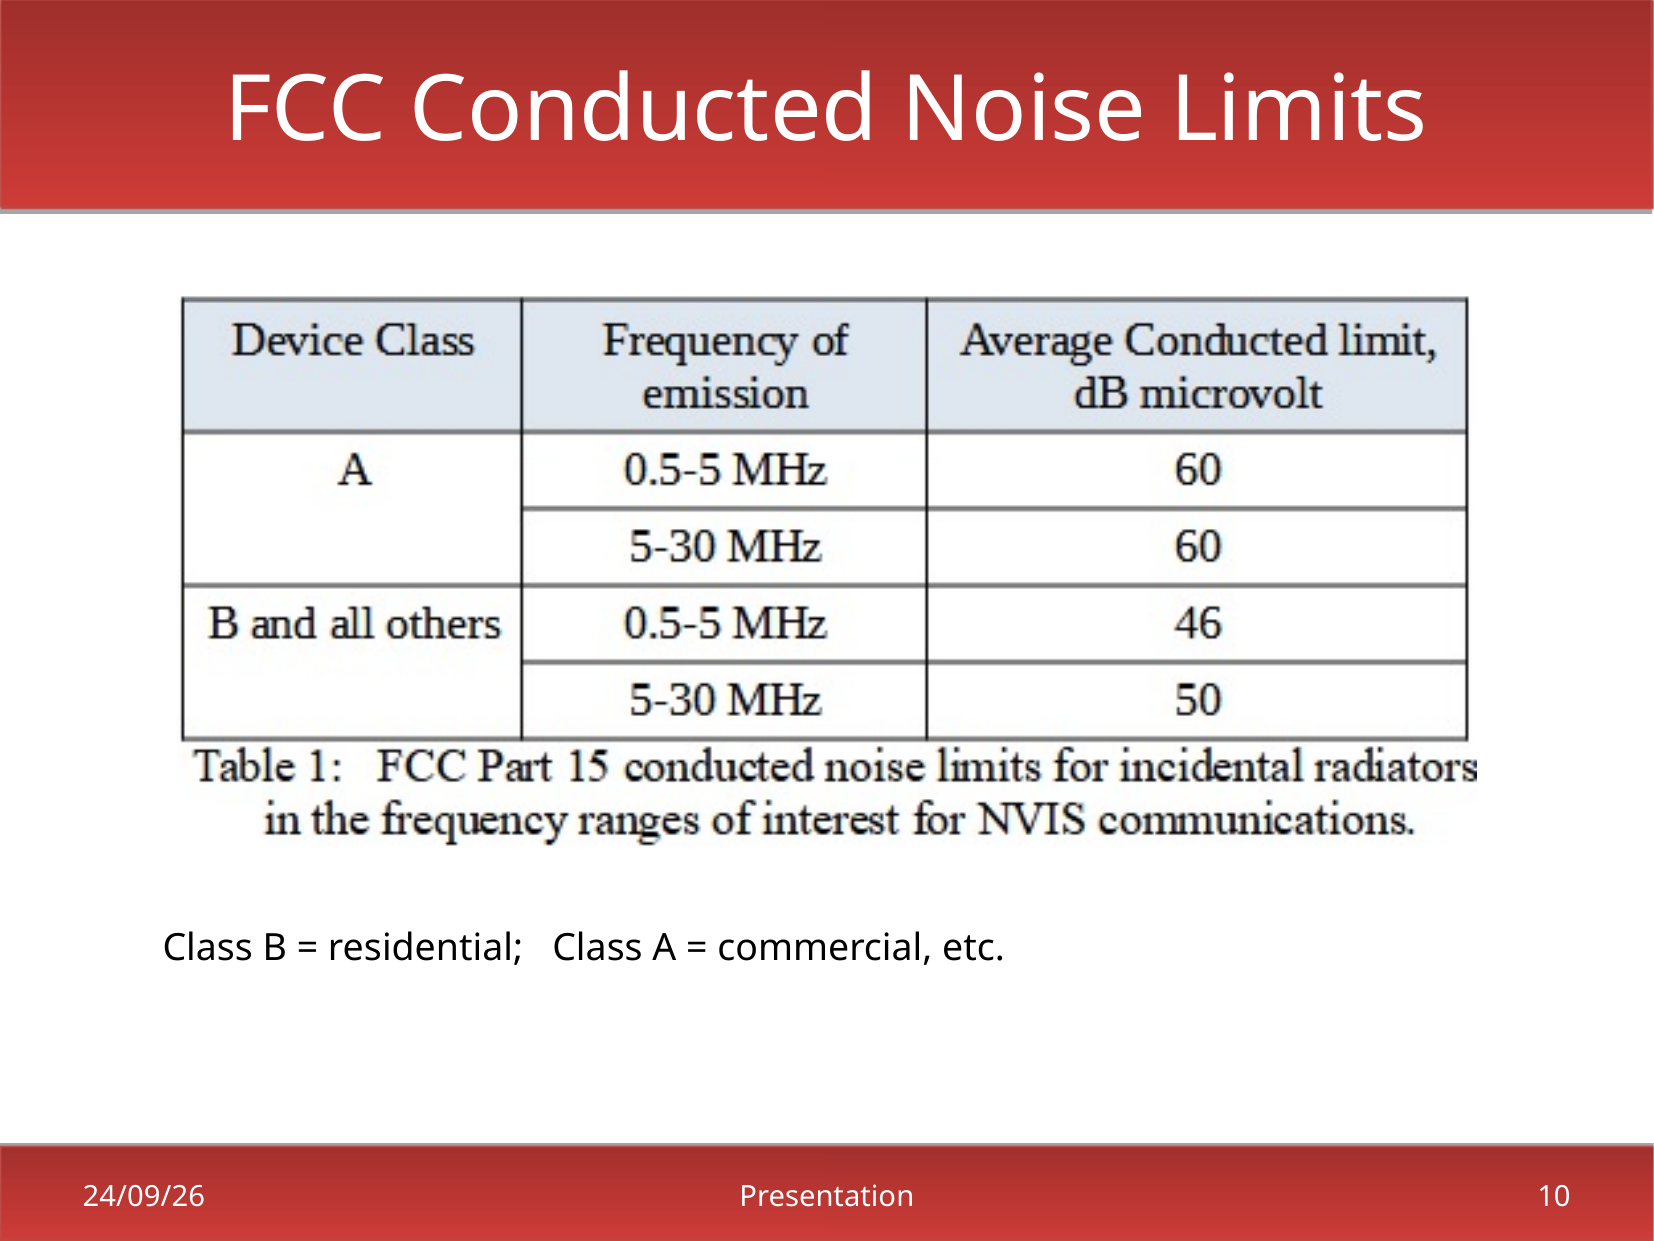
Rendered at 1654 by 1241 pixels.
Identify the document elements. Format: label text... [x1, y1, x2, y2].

picture [177, 295, 1477, 851]
picture [0, 1143, 1654, 1241]
text_box Class B = residential; Class A = commercial, etc. [147, 912, 930, 975]
title FCC Conducted Noise Limits [59, 31, 1595, 178]
picture [0, 0, 1654, 214]
